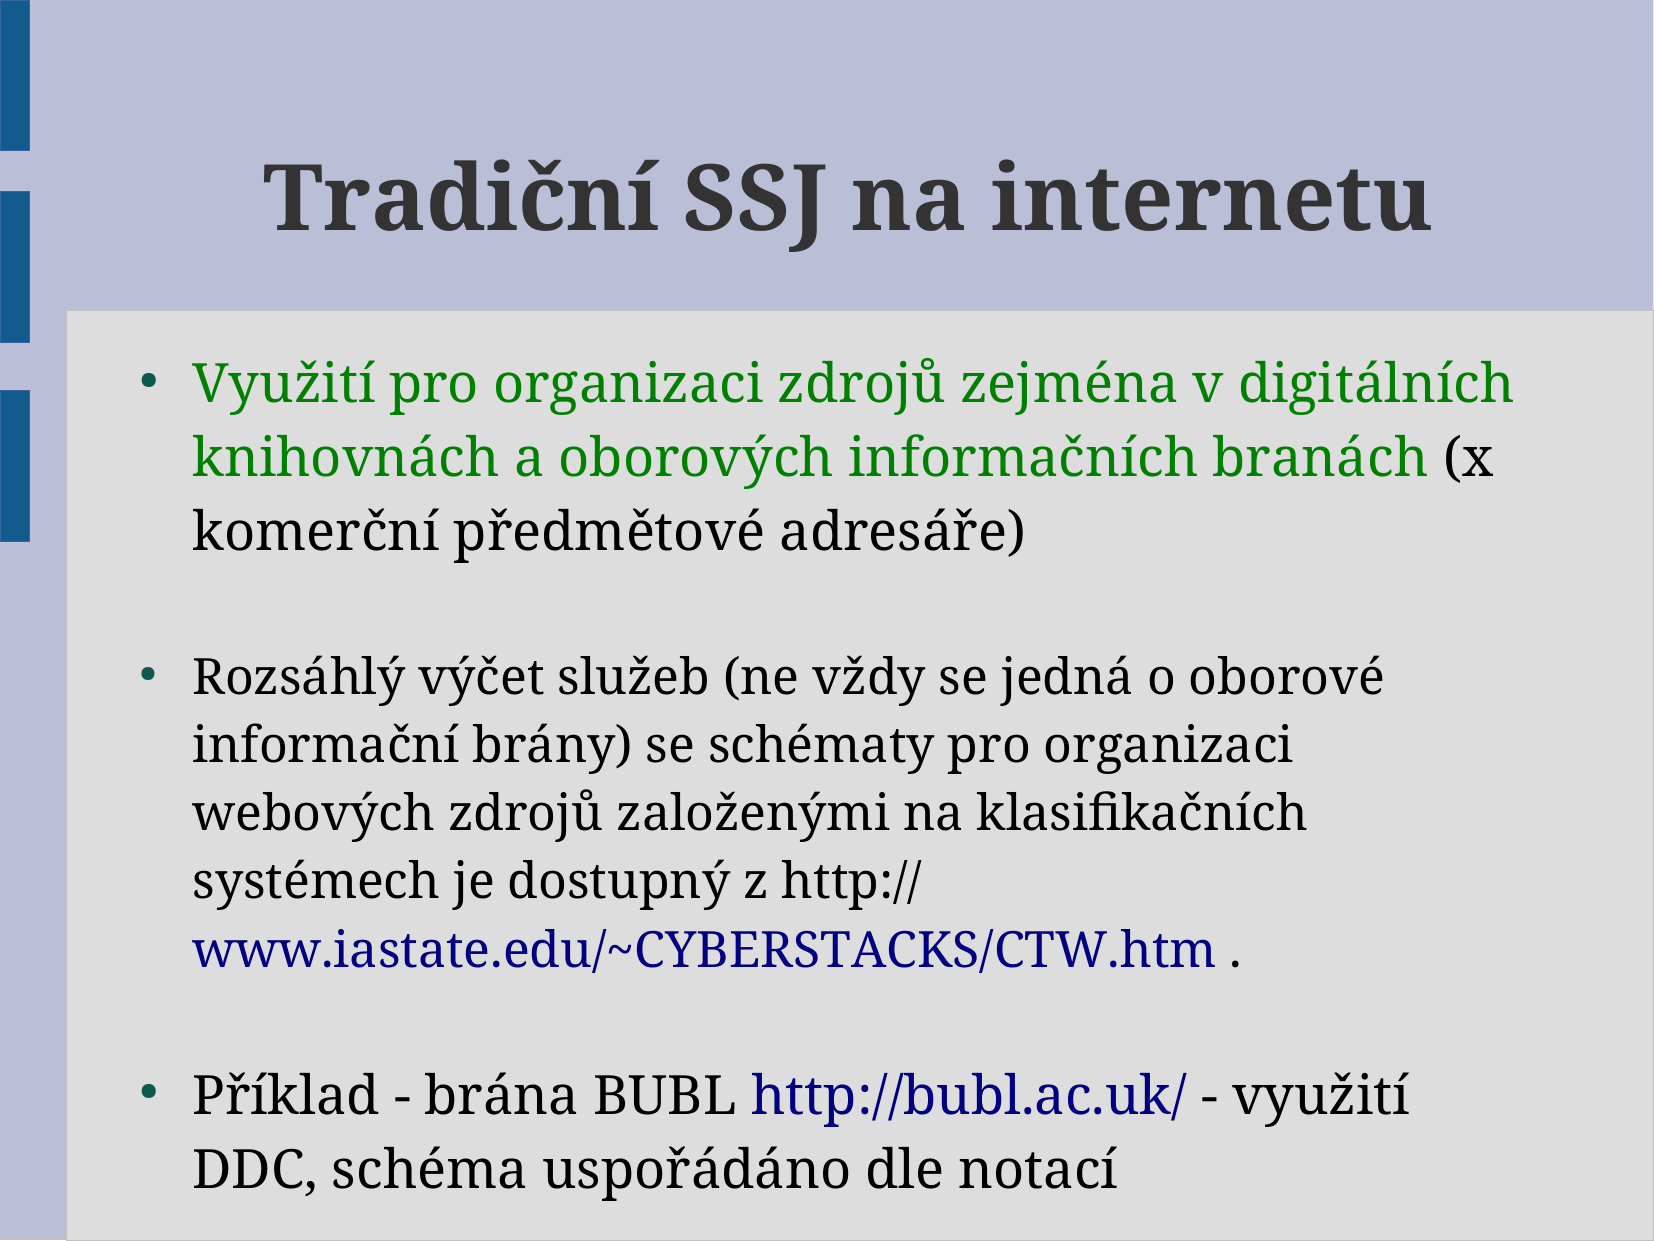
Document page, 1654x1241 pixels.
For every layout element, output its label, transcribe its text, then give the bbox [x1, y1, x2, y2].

list Využití pro organizaci zdrojů zejména v digitálních knihovnách a oborových informačních branách (x komerční předmětové adresáře) Rozsáhlý výčet služeb (ne vždy se jedná o oborové informační brány) se schématy pro organizaci webových zdrojů založenými na klasifikačních systémech je dostupný z http://www.iastate.edu/~CYBERSTACKS/CTW.htm . Příklad - brána BUBL http://bubl.ac.uk/ - využití DDC, schéma uspořádáno dle notací [121, 344, 1534, 1112]
title Tradiční SSJ na internetu [121, 98, 1534, 291]
